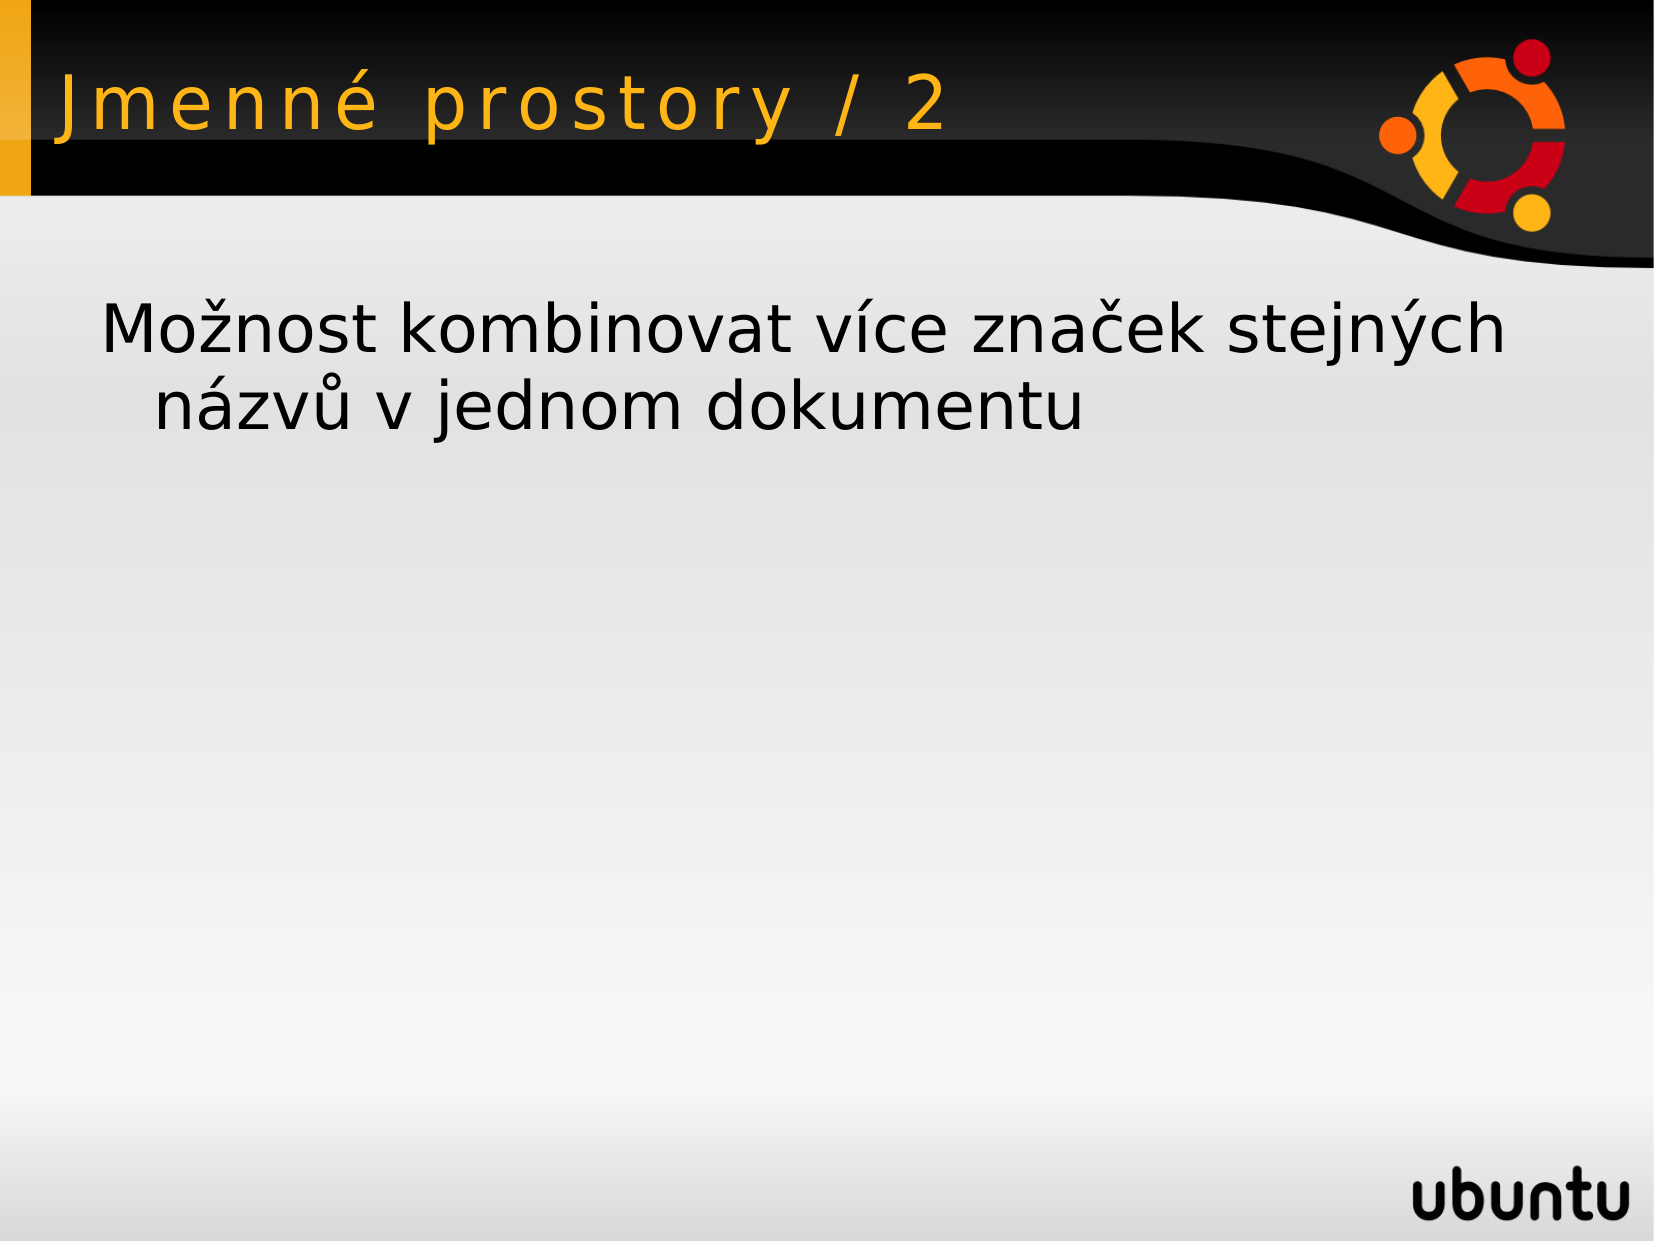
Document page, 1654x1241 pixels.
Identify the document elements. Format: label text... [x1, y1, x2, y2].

list Možnost kombinovat více značek stejných názvů v jednom dokumentu [82, 290, 1571, 1109]
picture [0, 0, 1654, 1241]
title Jmenné prostory / 2 [59, 29, 1270, 178]
